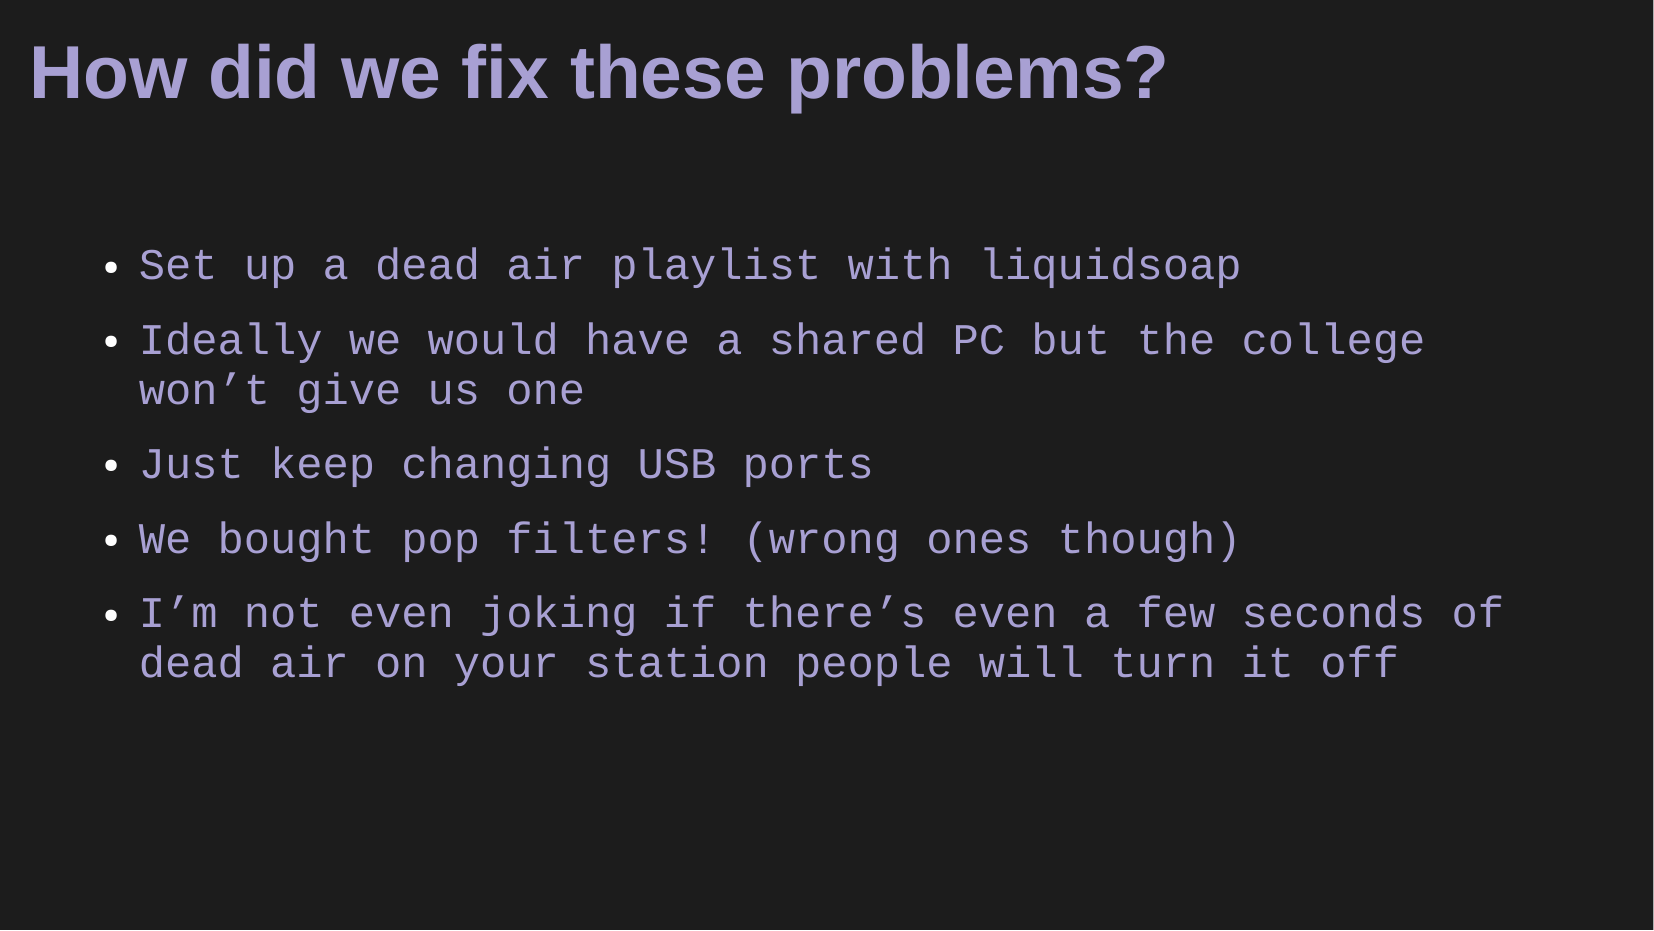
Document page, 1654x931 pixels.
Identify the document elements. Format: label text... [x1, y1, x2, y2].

text_box Set up a dead air playlist with liquidsoap Ideally we would have a shared PC but the college won’t give us one Just keep changing USB ports We bought pop filters! (wrong ones though) I’m not even joking if there’s even a few seconds of dead air on your station people will turn it off [88, 236, 1536, 857]
title How did we fix these problems? [29, 11, 1536, 133]
